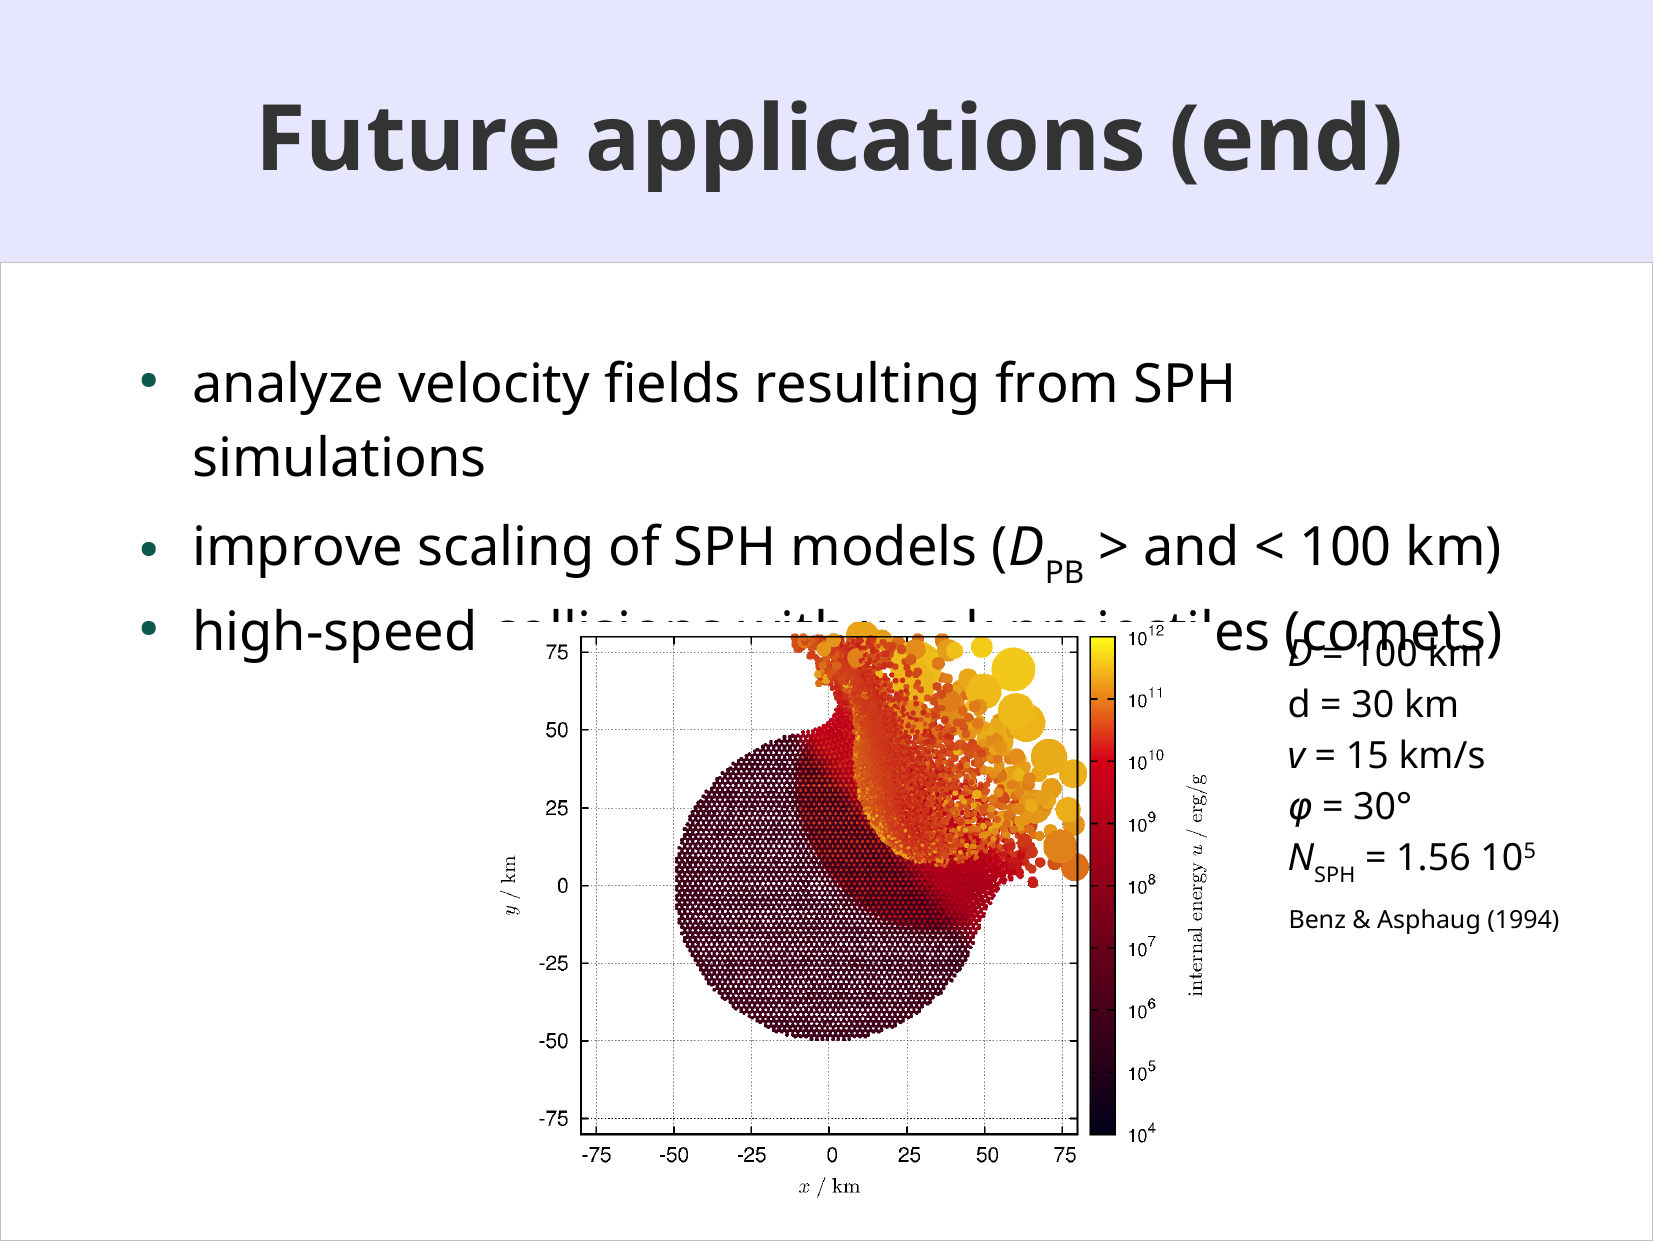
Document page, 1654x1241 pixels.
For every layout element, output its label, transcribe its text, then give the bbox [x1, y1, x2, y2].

text_box Benz & Asphaug (1994) [1273, 894, 1544, 939]
text_box D = 100 km d = 30 km v = 15 km/s φ = 30° NSPH = 1.56 105 [1272, 619, 1525, 863]
picture [493, 622, 1215, 1200]
title Future applications (end) [124, 31, 1536, 239]
list analyze velocity fields resulting from SPH simulations improve scaling of SPH models (DPB > and < 100 km) high-speed collisions with weak projectiles (comets) [121, 344, 1534, 1065]
